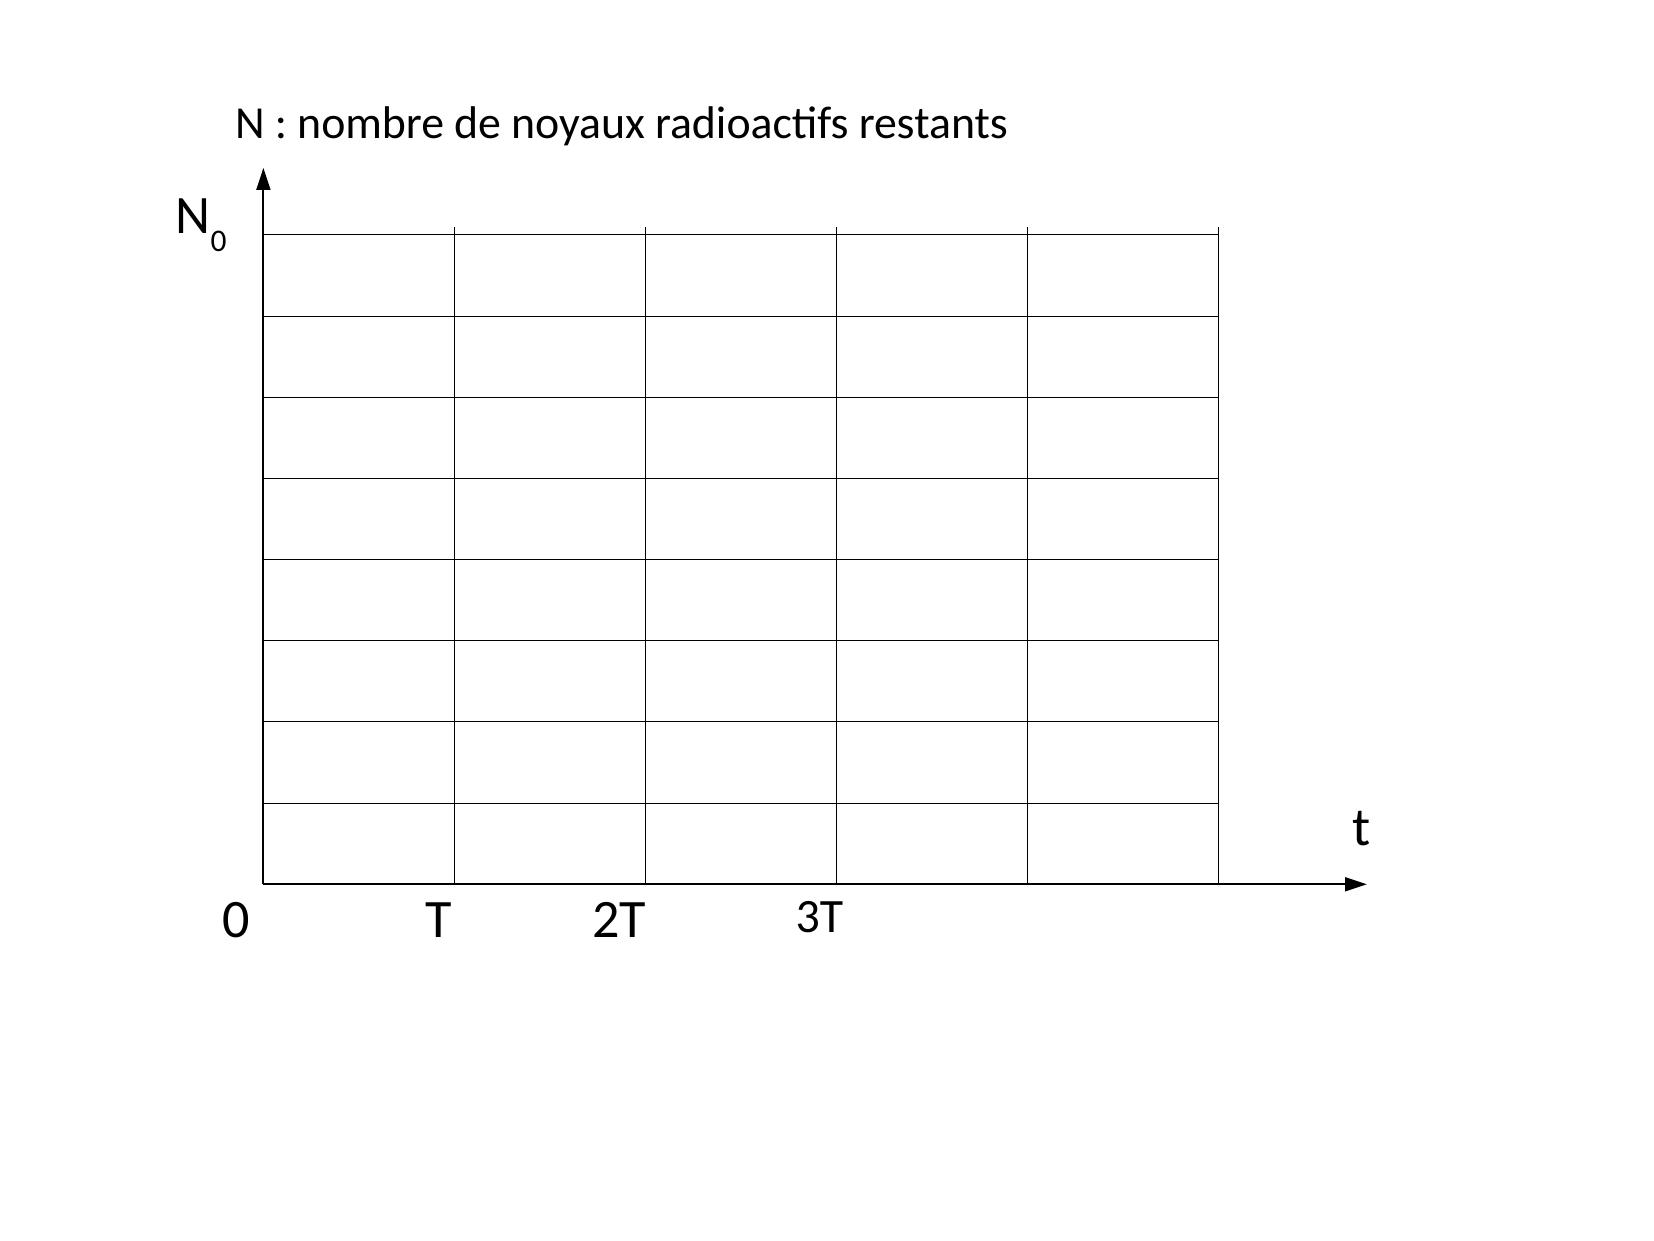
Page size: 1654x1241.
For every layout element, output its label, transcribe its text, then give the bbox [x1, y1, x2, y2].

text_box 2T [577, 889, 697, 1004]
text_box T [410, 889, 500, 1004]
text_box 3T [780, 889, 900, 1004]
text_box N0 [160, 185, 277, 301]
text_box N : nombre de noyaux radioactifs restants [220, 96, 1279, 199]
text_box 0 [207, 889, 298, 1004]
text_box t [1337, 797, 1418, 927]
